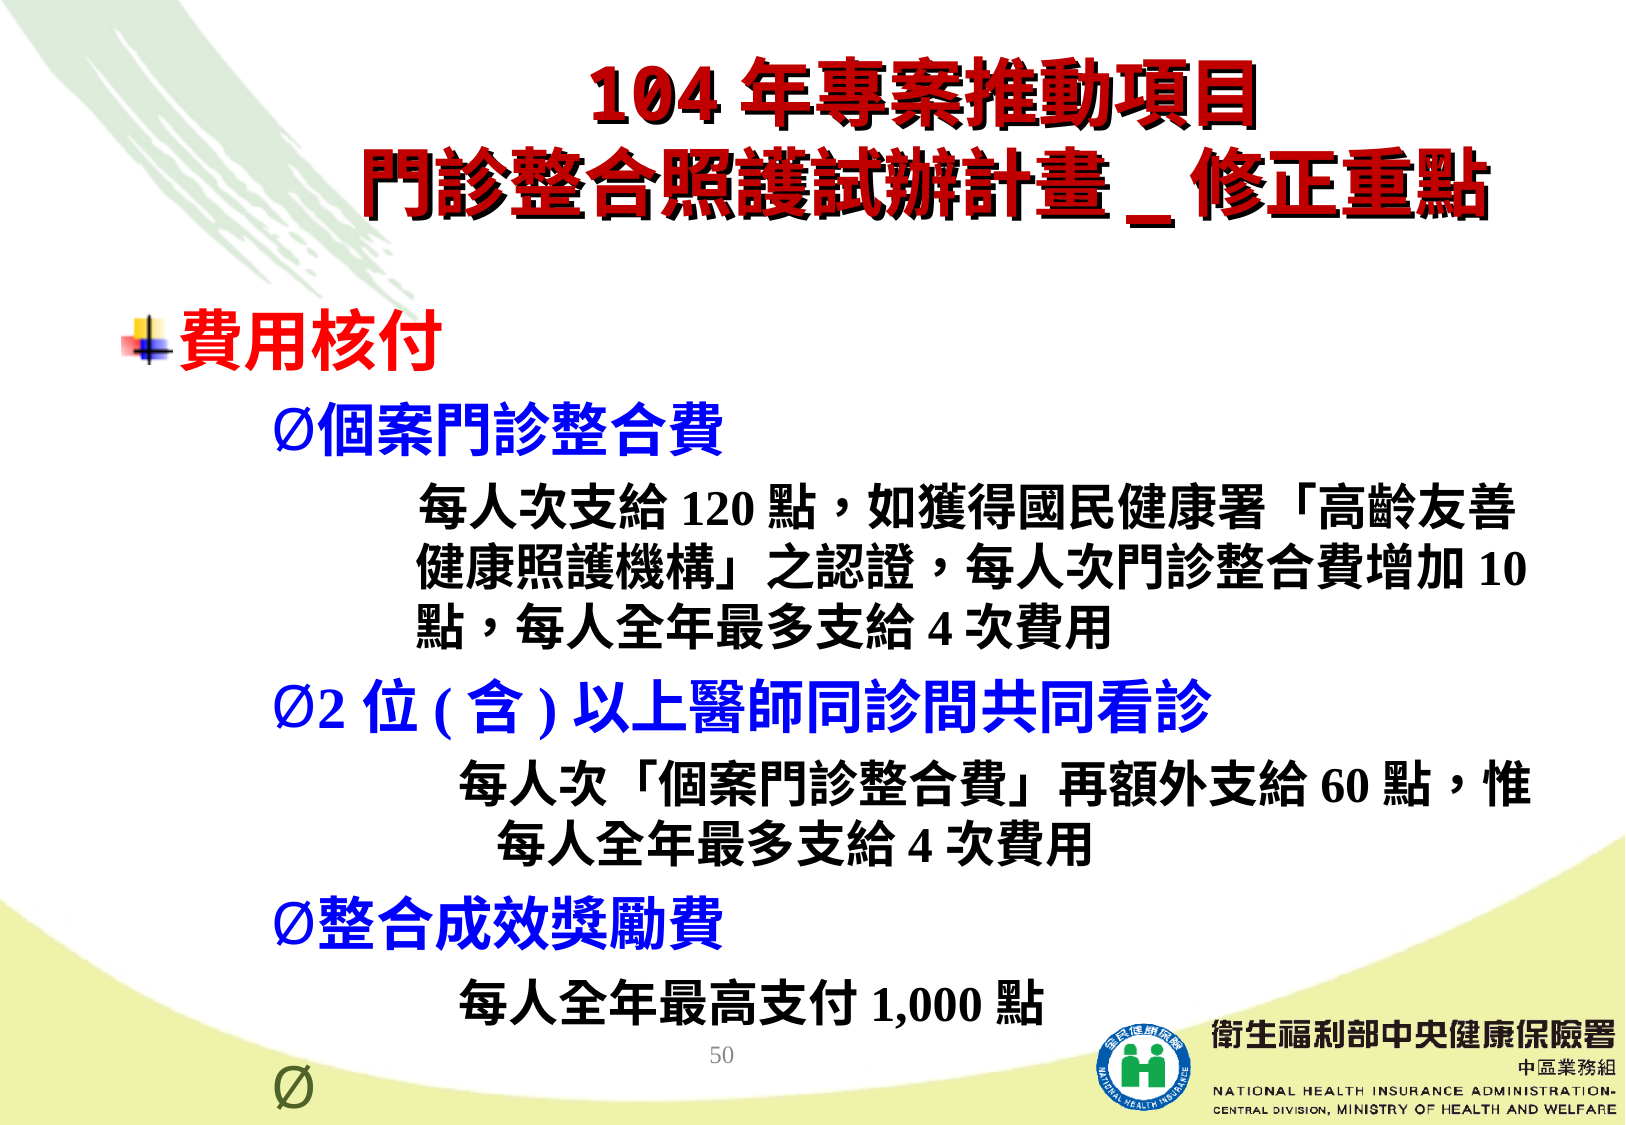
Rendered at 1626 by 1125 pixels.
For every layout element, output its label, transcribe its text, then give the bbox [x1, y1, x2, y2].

text_box [694, 1059, 1074, 1084]
list 費用核付 個案門診整合費 每人次支給120點，如獲得國民健康署「高齡友善健康照護機構」之認證，每人次門診整合費增加10點，每人全年最多支給4次費用 2位(含)以上醫師同診間共同看診 每人次「個案門診整合費」再額外支給60點，惟每人全年最多支給4次費用 整合成效獎勵費 每人全年最高支付1,000點 [106, 290, 1569, 1059]
title 104年專案推動項目 門診整合照護試辦計畫_修正重點 [304, 31, 1544, 240]
